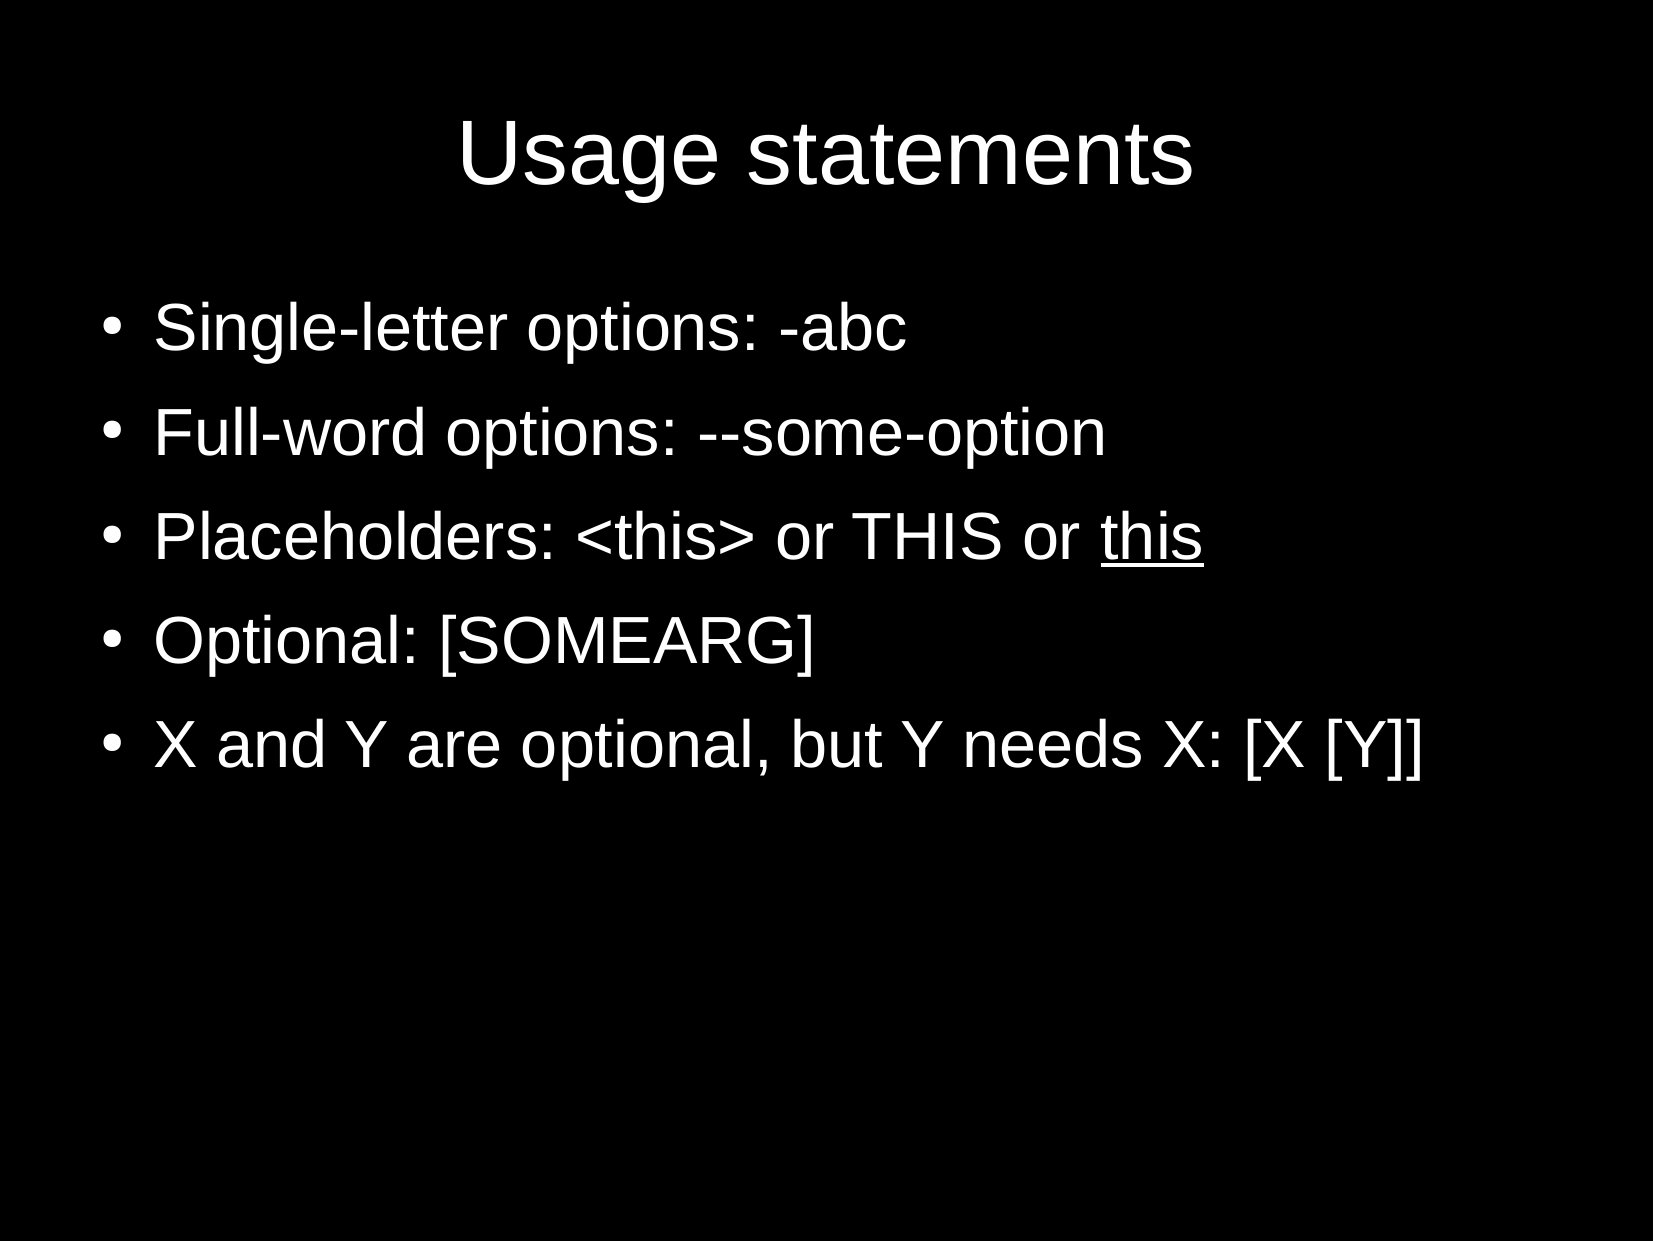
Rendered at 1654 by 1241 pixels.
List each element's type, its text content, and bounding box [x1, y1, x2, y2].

list Single-letter options: -abc Full-word options: --some-option Placeholders: <this> or THIS or this Optional: [SOMEARG] X and Y are optional, but Y needs X: [X [Y]] [82, 290, 1538, 1010]
title Usage statements [82, 49, 1571, 257]
